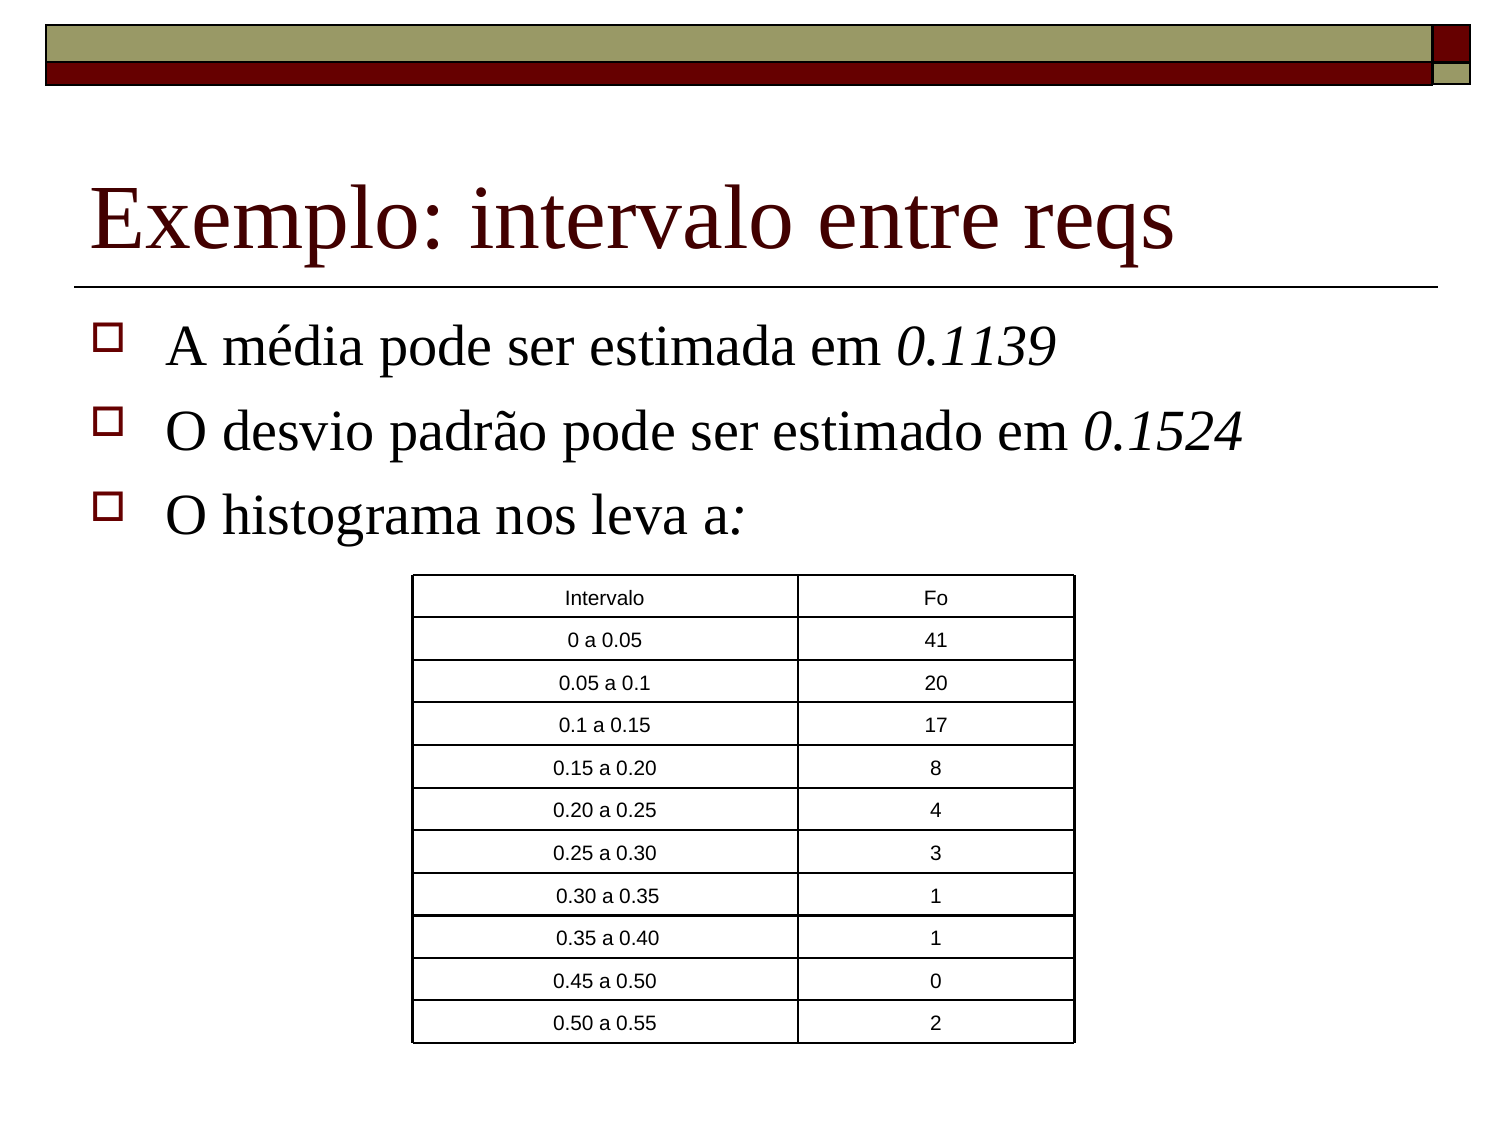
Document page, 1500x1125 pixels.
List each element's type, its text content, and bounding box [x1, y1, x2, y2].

text_box 8 [799, 746, 1073, 787]
text_box 20 [799, 661, 1073, 701]
text_box 0.50 a 0.55 [414, 1001, 797, 1042]
text_box 1 [799, 917, 1073, 957]
text_box 0 [799, 959, 1073, 999]
text_box 0.45 a 0.50 [414, 959, 797, 999]
text_box 0.25 a 0.30 [414, 831, 797, 872]
text_box 1 [799, 874, 1073, 914]
text_box 3 [799, 831, 1073, 872]
text_box 0.20 a 0.25 [414, 789, 797, 829]
title Exemplo: intervalo entre reqs [75, 87, 1426, 275]
list A média pode ser estimada em 0.1139 O desvio padrão pode ser estimado em 0.1524 O histograma nos leva a: [75, 299, 1426, 1006]
text_box 0.1 a 0.15 [414, 703, 797, 744]
text_box 2 [799, 1001, 1073, 1042]
text_box Fo [799, 576, 1073, 616]
text_box Intervalo [414, 576, 797, 616]
text_box 17 [799, 703, 1073, 744]
text_box 0.35 a 0.40 [414, 917, 797, 957]
text_box 0.15 a 0.20 [414, 746, 797, 787]
text_box 0.05 a 0.1 [414, 661, 797, 701]
text_box 41 [799, 618, 1073, 659]
text_box 0 a 0.05 [414, 618, 797, 659]
text_box 4 [799, 789, 1073, 829]
text_box 0.30 a 0.35 [414, 874, 797, 914]
